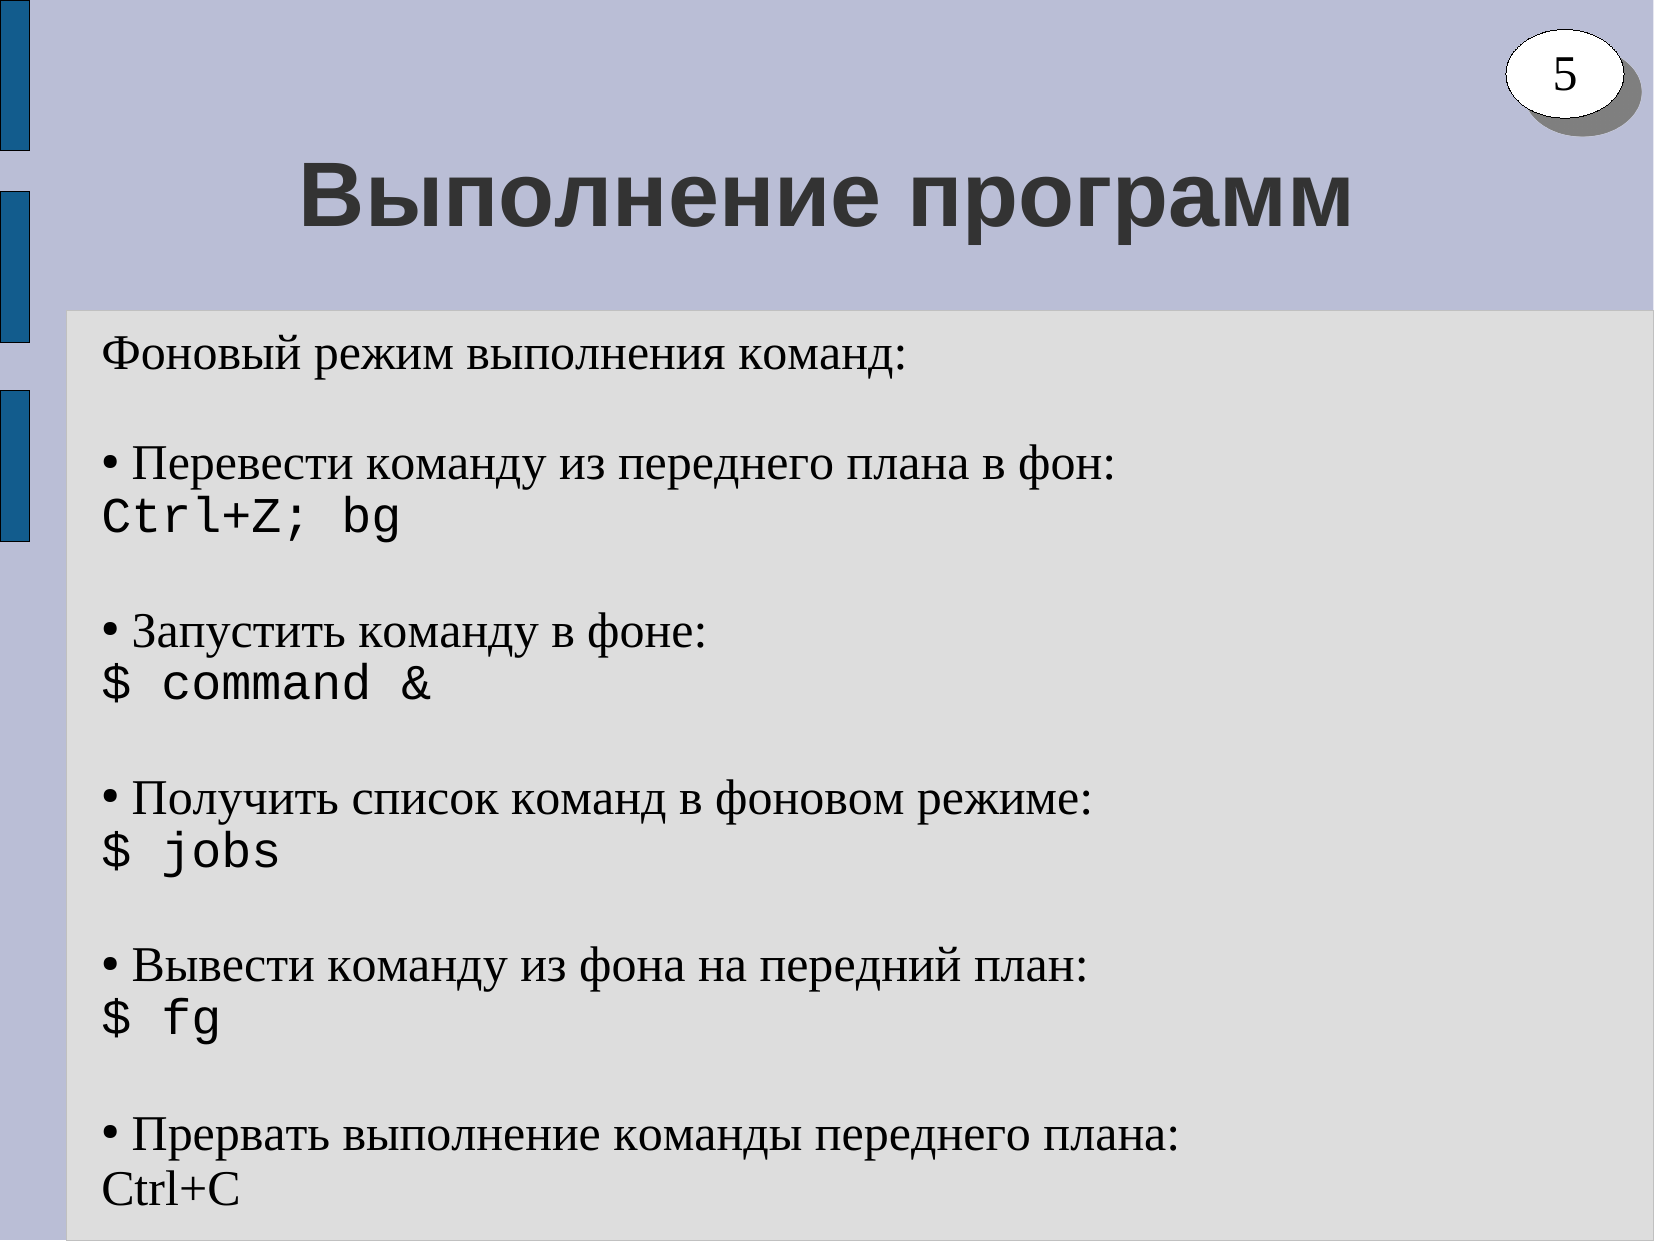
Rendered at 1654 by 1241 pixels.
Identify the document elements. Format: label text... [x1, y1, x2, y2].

text_box Фоновый режим выполнения команд: Перевести команду из переднего плана в фон: Ctrl+Z; bg Запустить команду в фоне: $ command & Получить список команд в фоновом режиме: $ jobs Вывести команду из фона на передний план: $ fg Прервать выполнение команды переднего плана: Ctrl+C [101, 324, 1182, 1217]
title Выполнение программ [121, 91, 1534, 299]
text_box 5 [1505, 29, 1625, 119]
